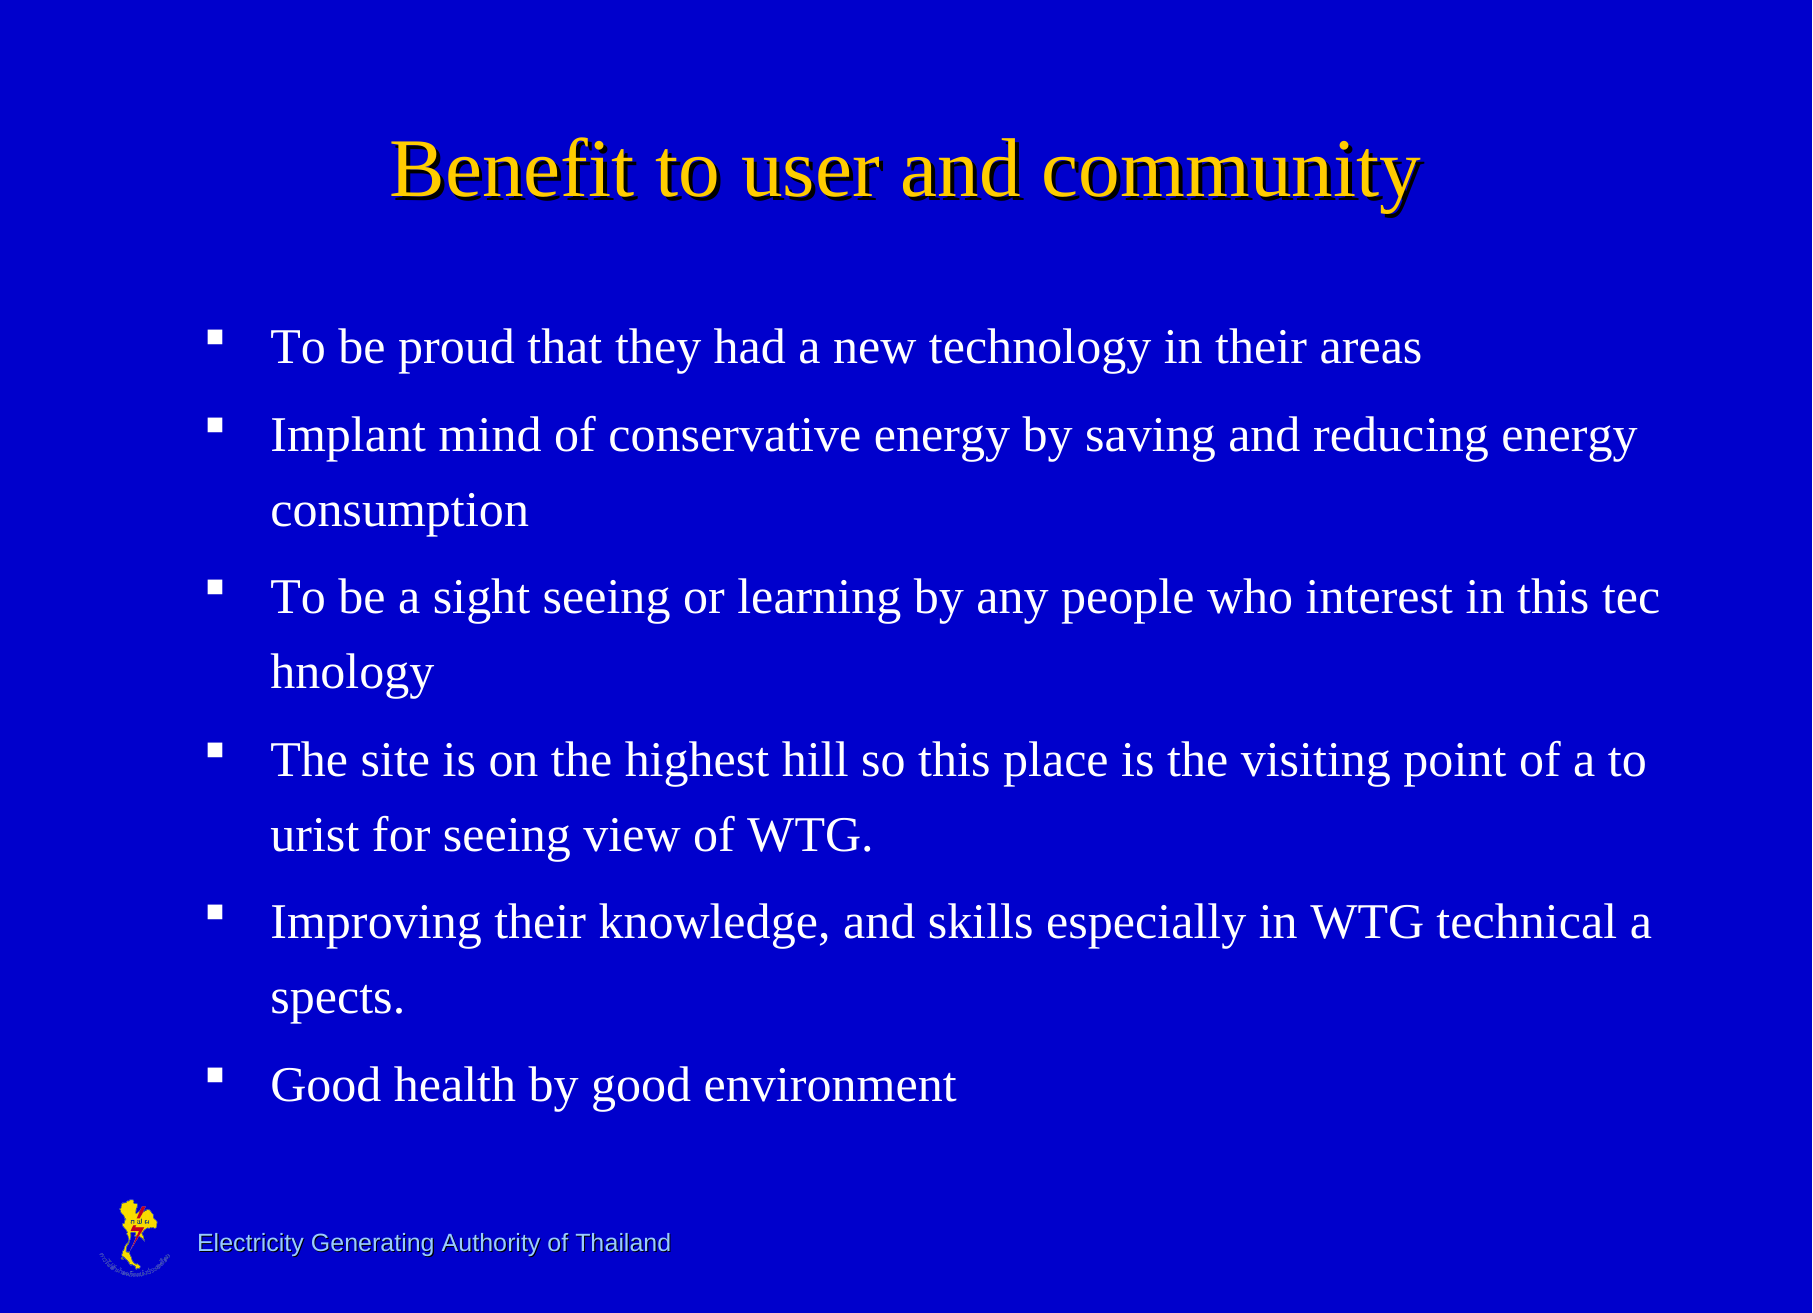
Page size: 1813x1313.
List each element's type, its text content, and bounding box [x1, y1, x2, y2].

title Benefit to user and community [135, 53, 1677, 273]
picture [97, 1197, 172, 1280]
list To be proud that they had a new technology in their areas Implant mind of conservative energy by saving and reducing energy consumption To be a sight seeing or learning by any people who interest in this technology The site is on the highest hill so this place is the visiting point of a tourist for seeing view of WTG. Improving their knowledge, and skills especially in WTG technical aspects. Good health by good environment [185, 290, 1689, 1188]
